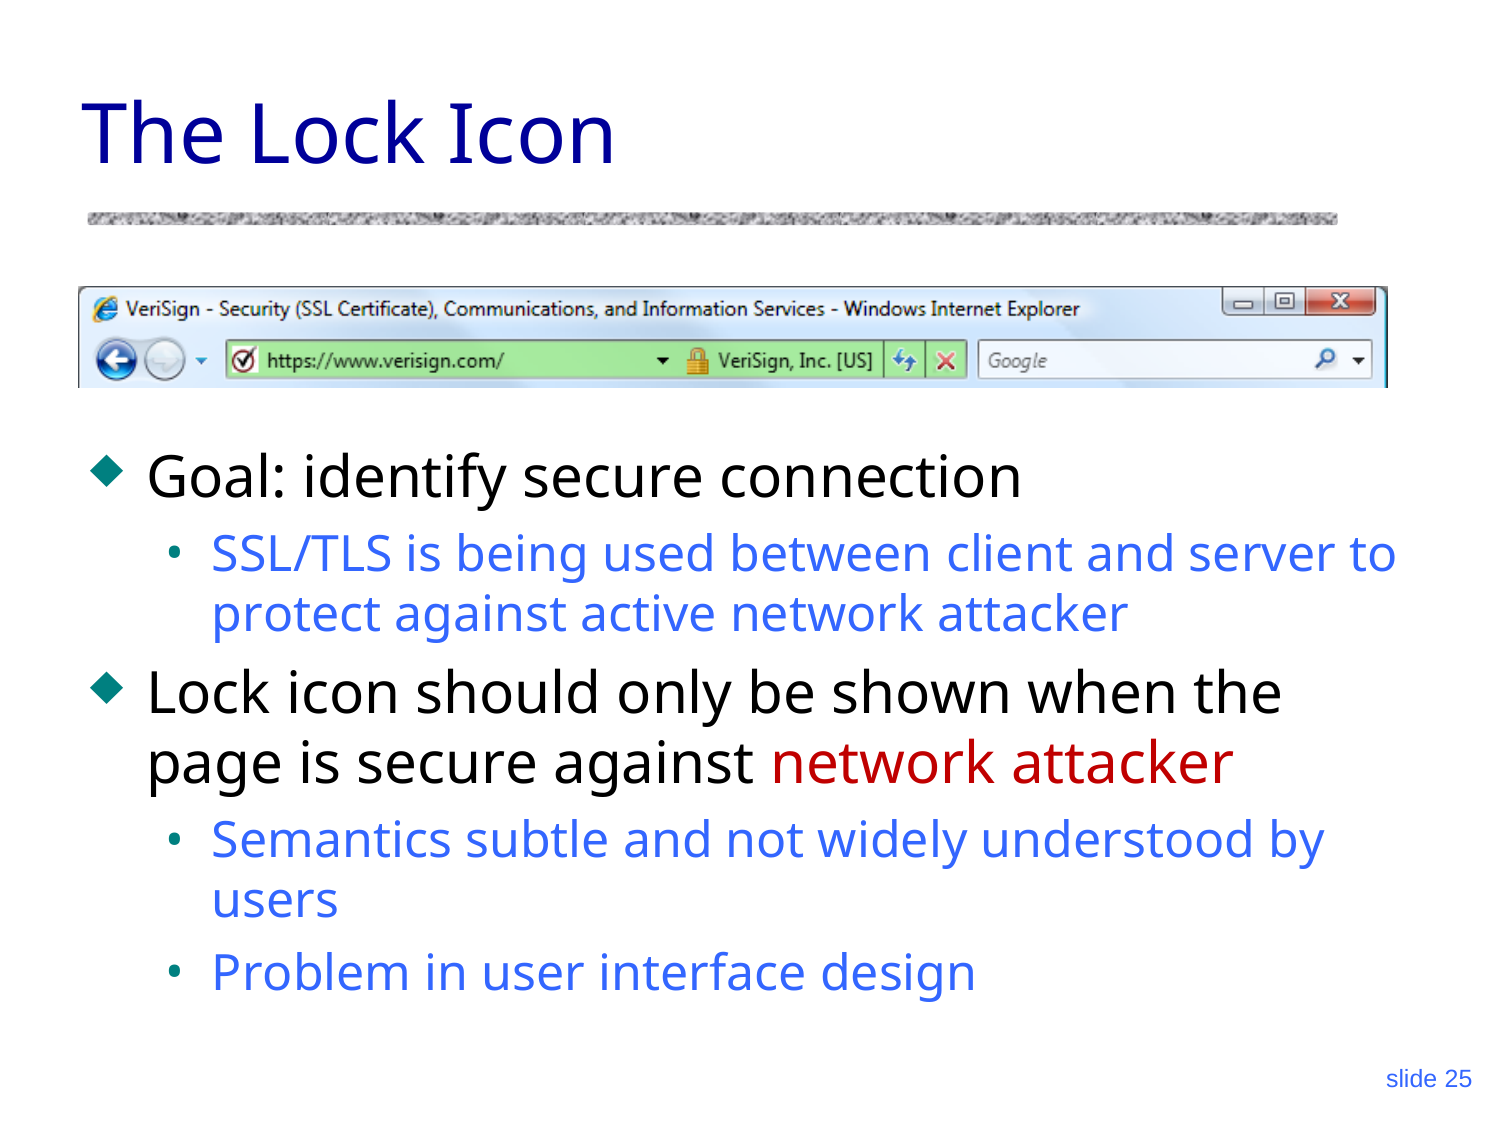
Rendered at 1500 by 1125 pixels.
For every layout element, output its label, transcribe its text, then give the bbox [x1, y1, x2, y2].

picture [87, 212, 1338, 226]
text_box slide <number> [1174, 1025, 1488, 1101]
list Goal: identify secure connection SSL/TLS is being used between client and server to protect against active network attacker Lock icon should only be shown when the page is secure against network attacker Semantics subtle and not widely understood by users Problem in user interface design [74, 431, 1417, 1075]
picture [78, 286, 1388, 388]
title The Lock Icon [66, 37, 1342, 188]
